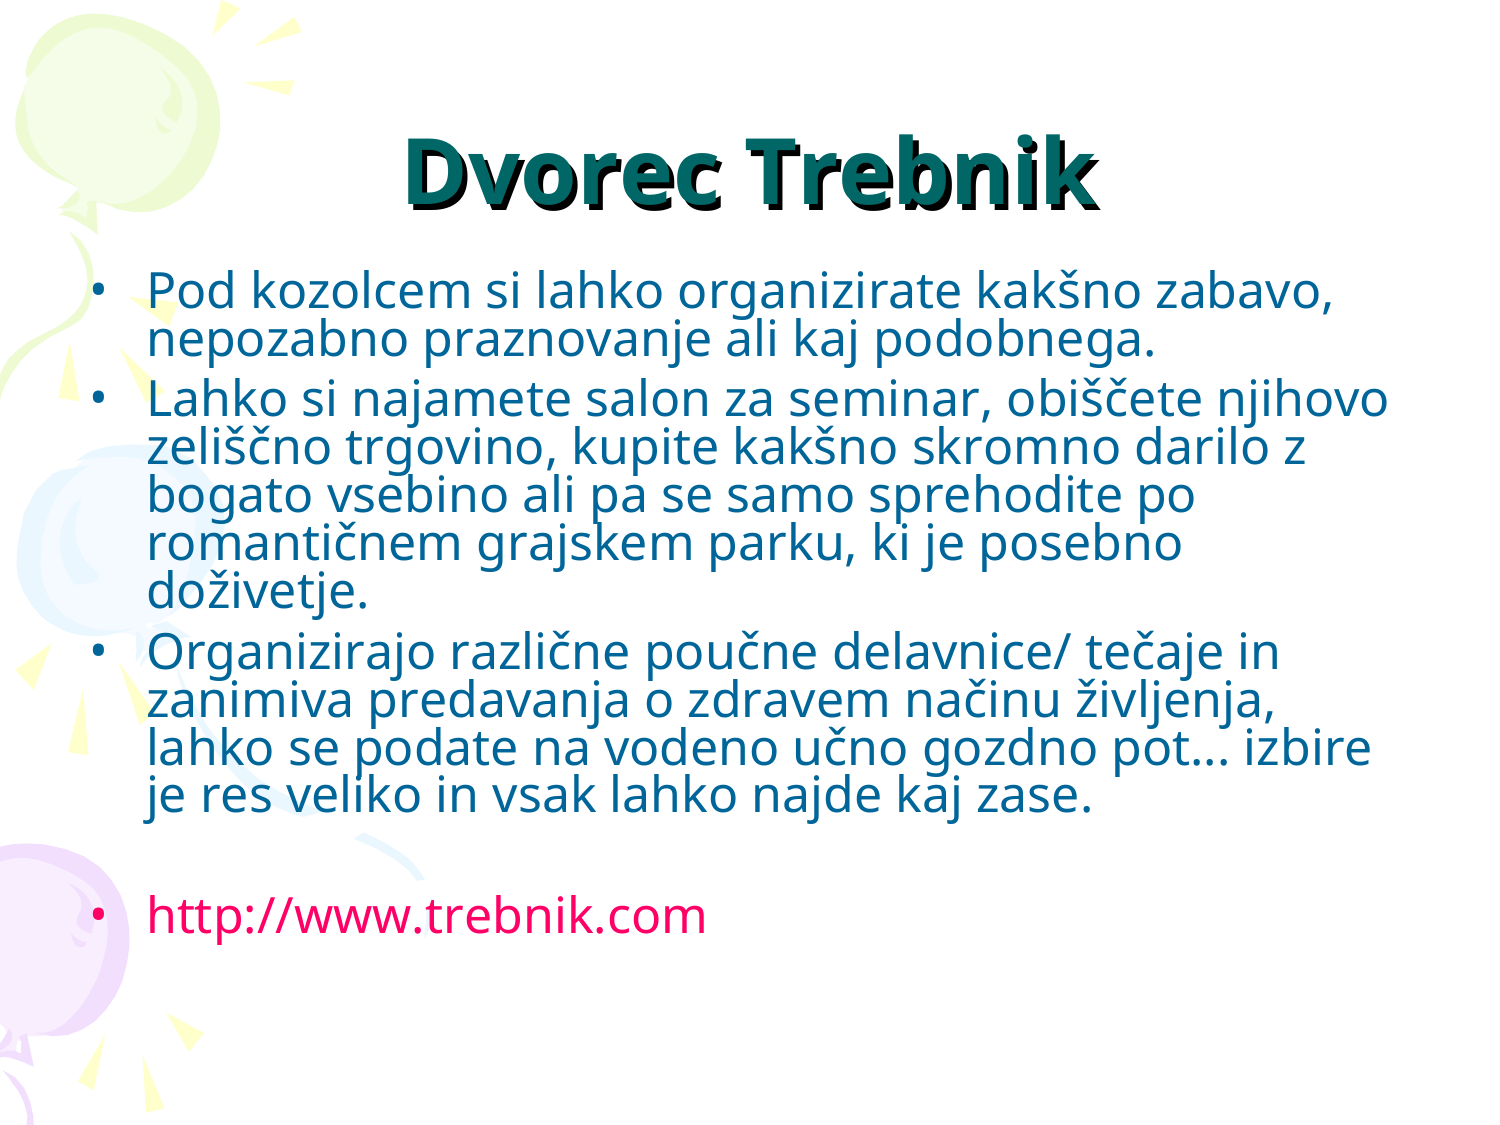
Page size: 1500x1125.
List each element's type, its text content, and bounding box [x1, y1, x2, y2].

title Dvorec Trebnik [72, 16, 1426, 233]
list Pod kozolcem si lahko organizirate kakšno zabavo, nepozabno praznovanje ali kaj podobnega. Lahko si najamete salon za seminar, obiščete njihovo zeliščno trgovino, kupite kakšno skromno darilo z bogato vsebino ali pa se samo sprehodite po romantičnem grajskem parku, ki je posebno doživetje. Organizirajo različne poučne delavnice/ tečaje in zanimiva predavanja o zdravem načinu življenja, lahko se podate na vodeno učno gozdno pot... izbire je res veliko in vsak lahko najde kaj zase. http://www.trebnik.com [75, 262, 1426, 994]
